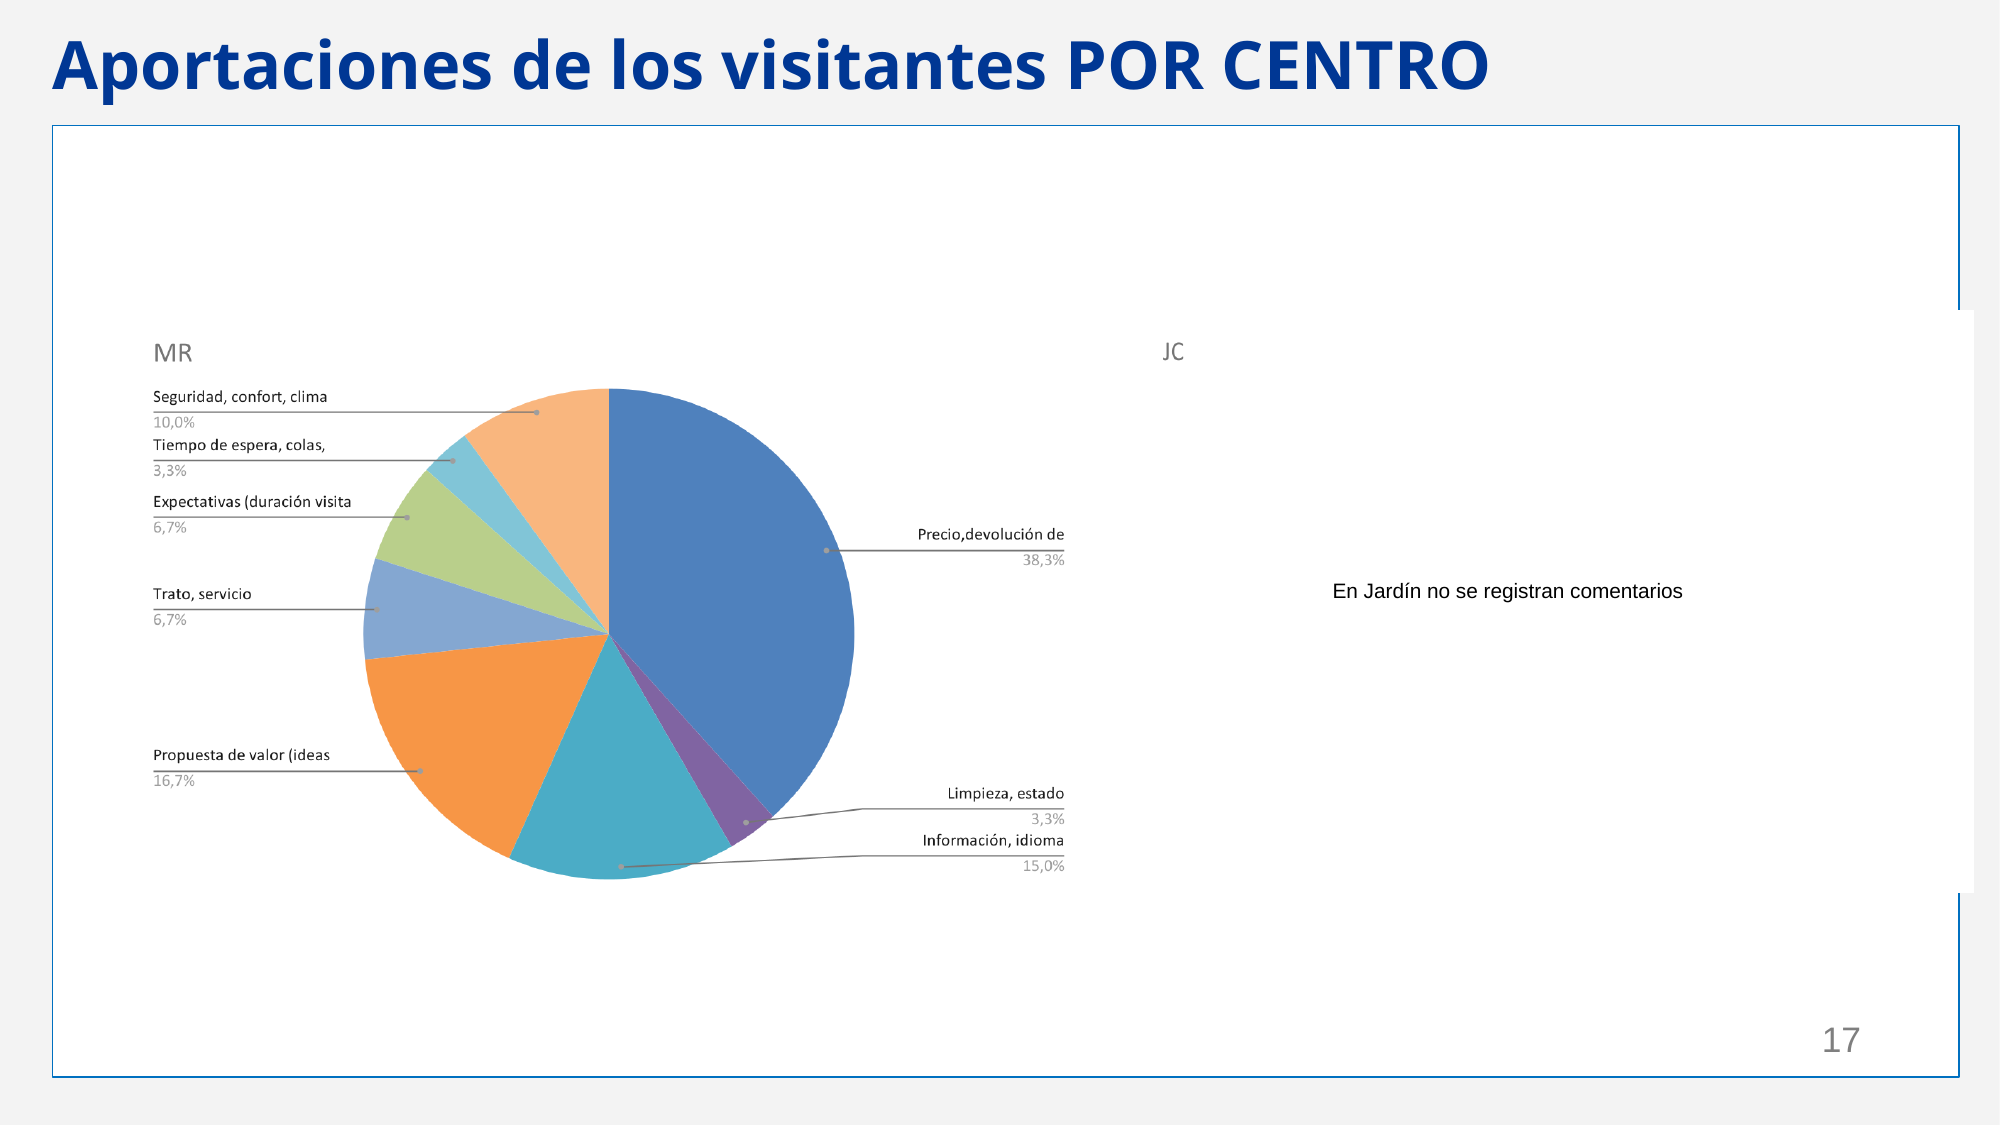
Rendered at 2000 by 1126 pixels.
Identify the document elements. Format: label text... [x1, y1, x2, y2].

text_box [52, 125, 1959, 1078]
slide_number <number> [1412, 1008, 1880, 1069]
picture [123, 310, 1094, 909]
text_box Aportaciones de los visitantes POR CENTRO [52, 0, 1945, 125]
text_box En Jardín no se registran comentarios [1317, 562, 1810, 618]
picture [1137, 310, 1974, 893]
